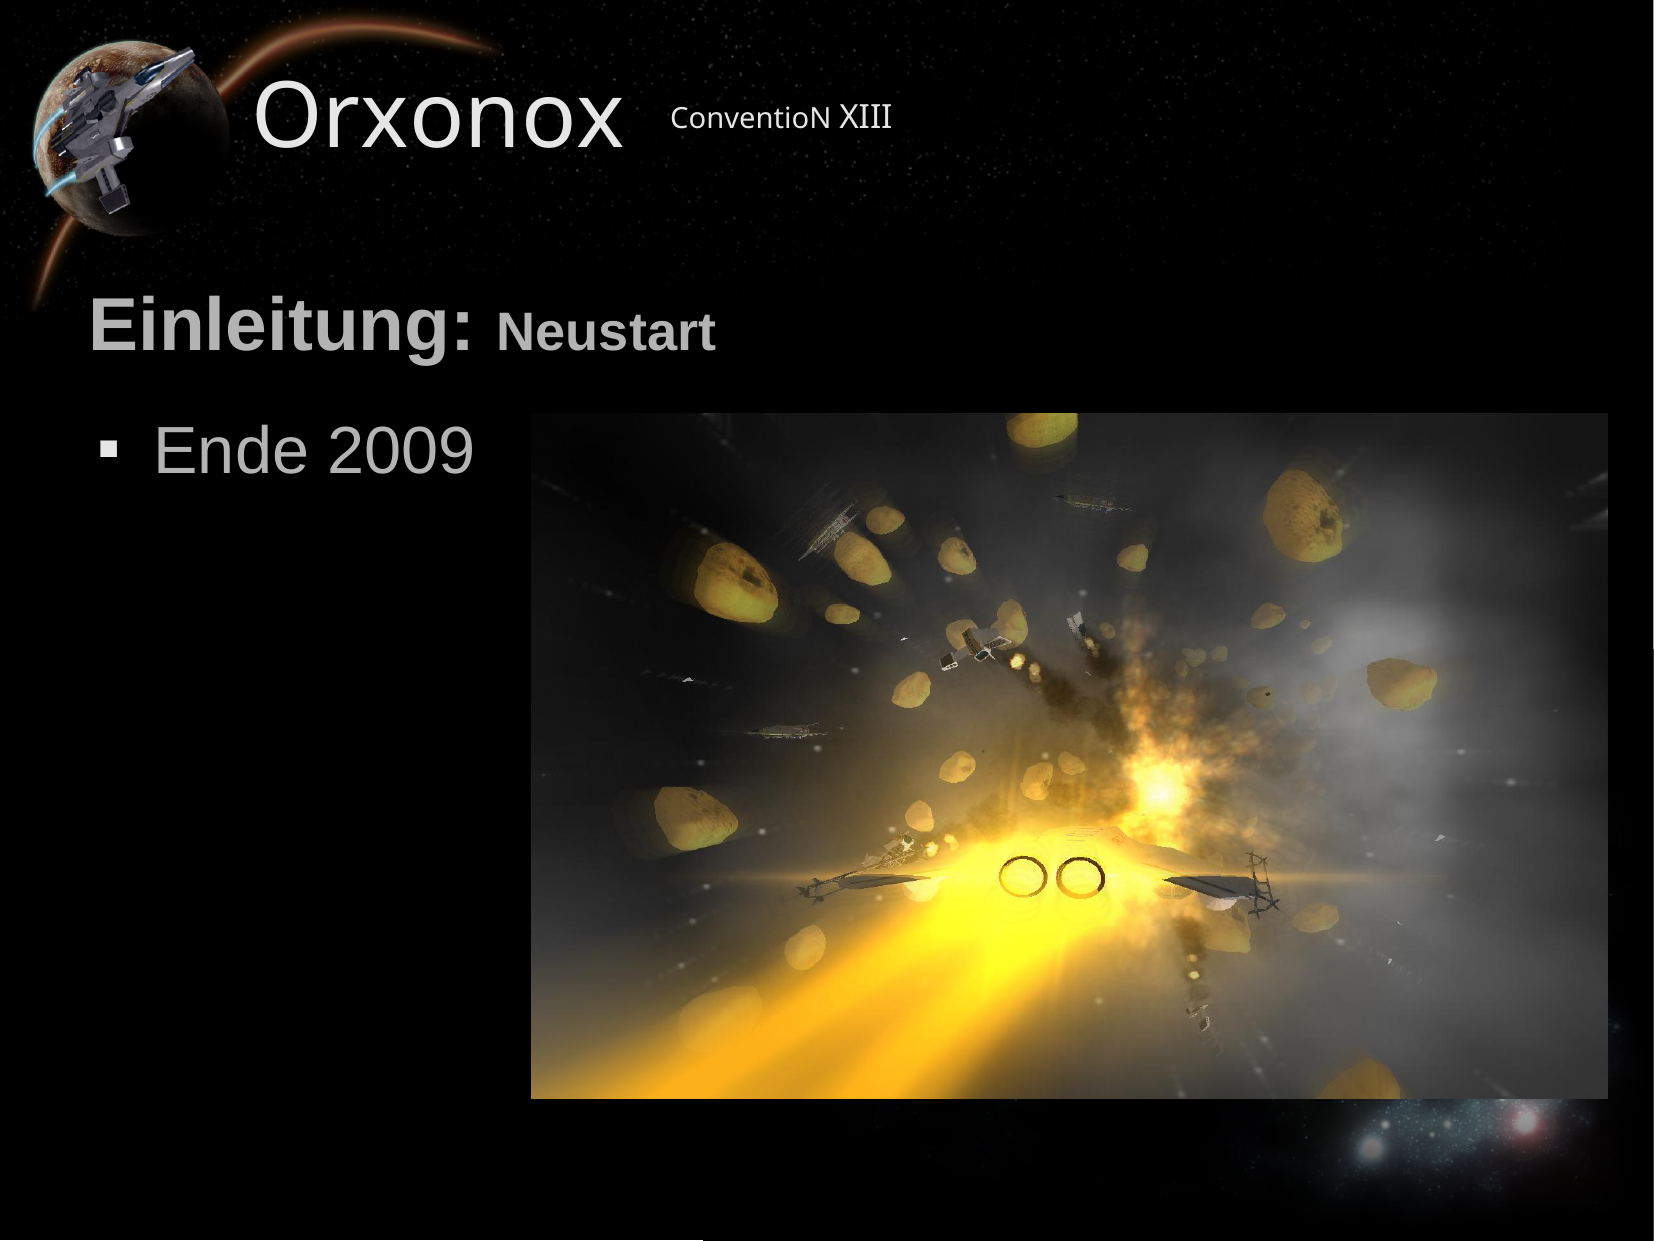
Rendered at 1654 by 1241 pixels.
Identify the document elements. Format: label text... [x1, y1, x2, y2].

list Ende 2009 [82, 413, 531, 502]
picture [0, 0, 1654, 1241]
title Einleitung: Neustart [88, 273, 1577, 377]
